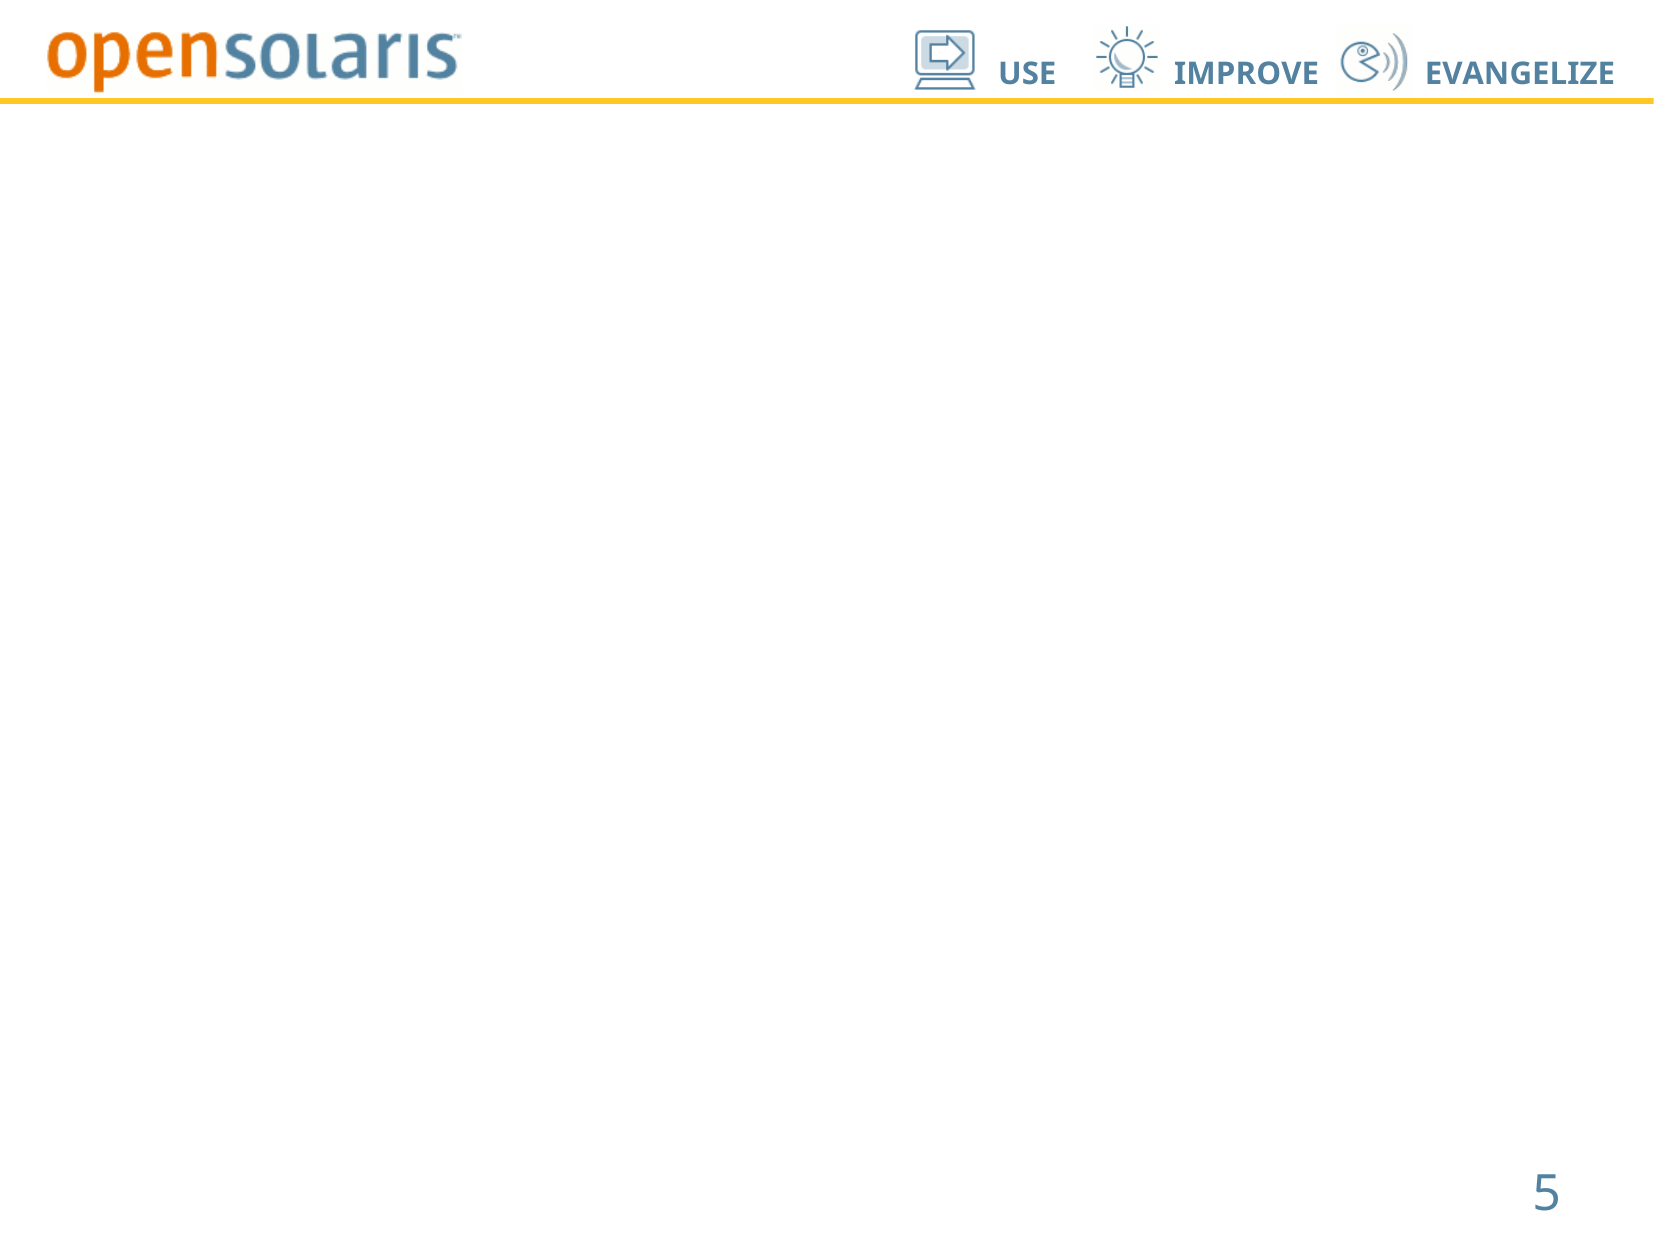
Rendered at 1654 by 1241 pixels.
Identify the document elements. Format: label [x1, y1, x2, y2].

picture [1336, 24, 1412, 98]
picture [907, 22, 983, 98]
picture [1093, 23, 1161, 91]
picture [46, 31, 462, 94]
